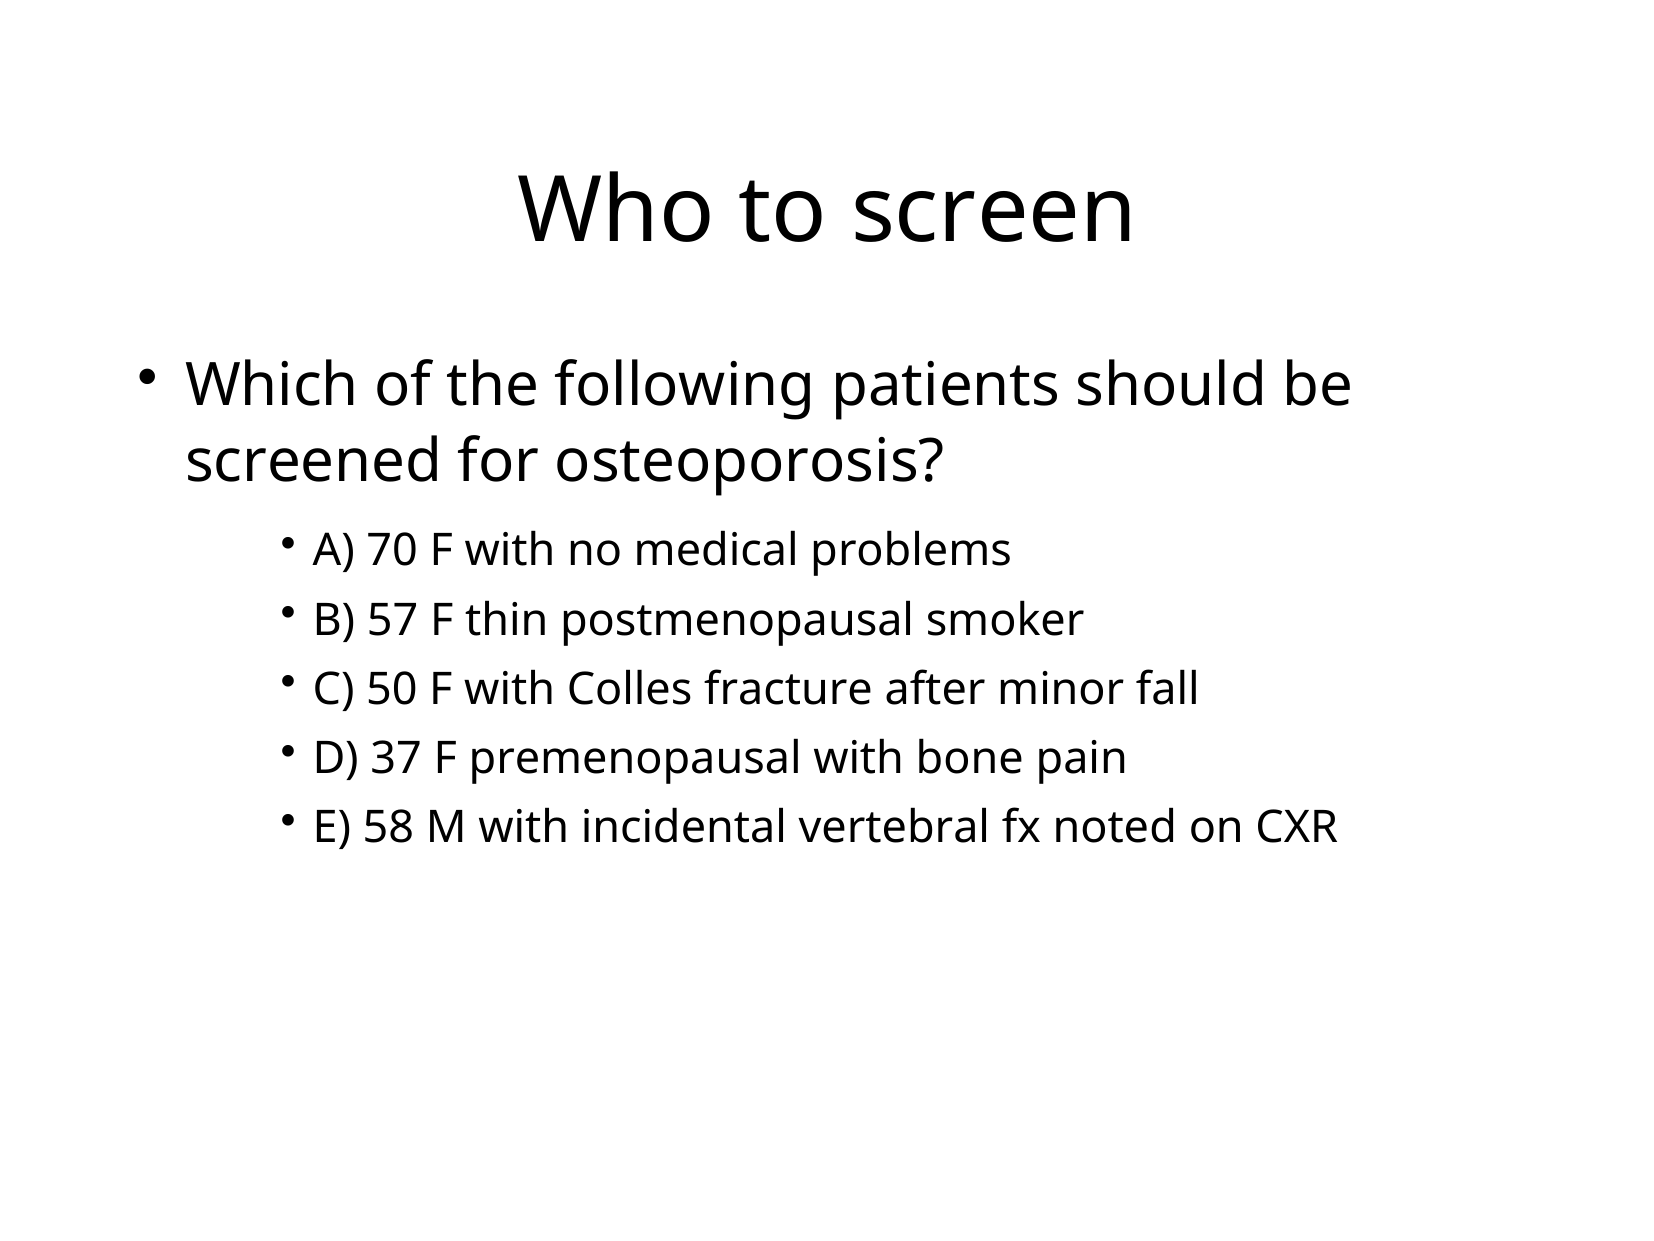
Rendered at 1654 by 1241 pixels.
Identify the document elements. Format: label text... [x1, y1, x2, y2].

list Which of the following patients should be screened for osteoporosis? A) 70 F with no medical problems B) 57 F thin postmenopausal smoker C) 50 F with Colles fracture after minor fall D) 37 F premenopausal with bone pain E) 58 M with incidental vertebral fx noted on CXR [121, 344, 1534, 855]
title Who to screen [121, 155, 1534, 258]
